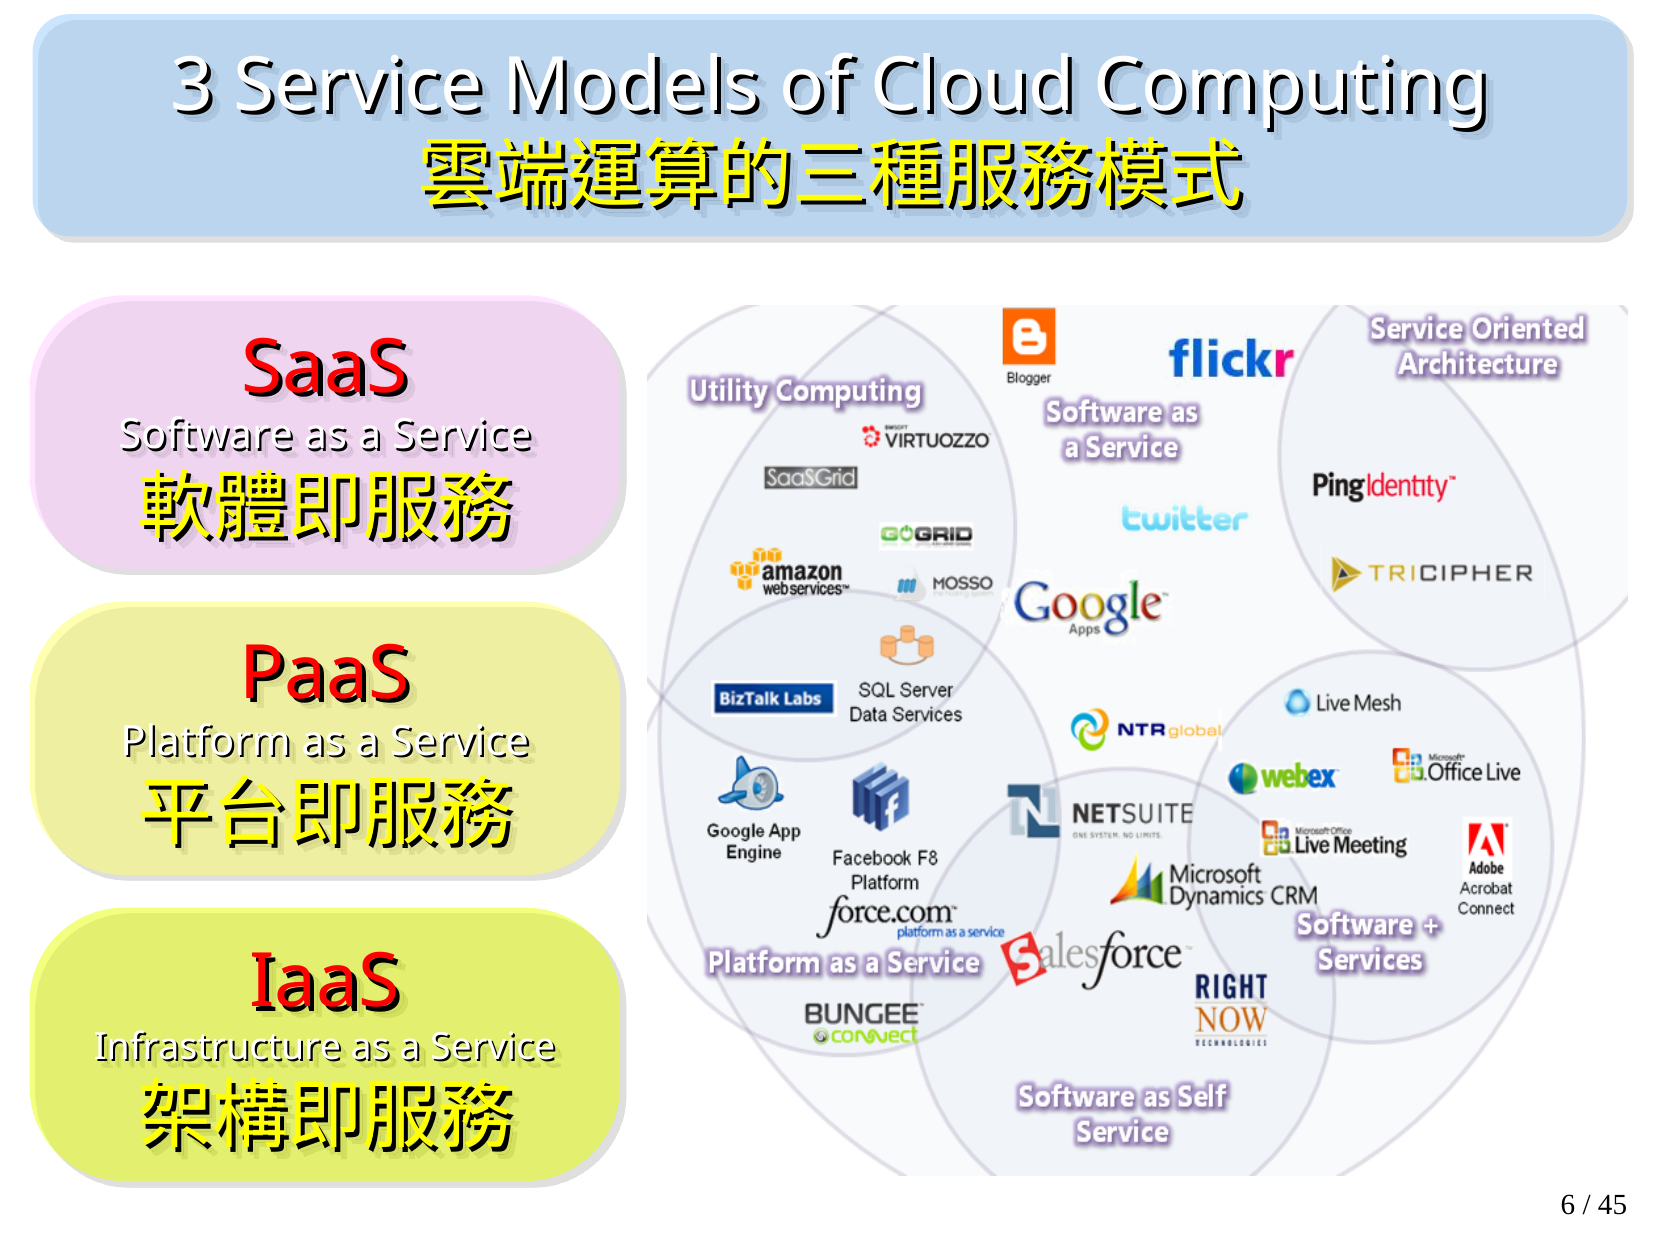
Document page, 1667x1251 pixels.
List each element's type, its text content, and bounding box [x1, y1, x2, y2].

picture [647, 305, 1628, 1176]
text_box PaaS Platform as a Service 平台即服務 [29, 601, 621, 875]
text_box 3 Service Models of Cloud Computing 雲端運算的三種服務模式 [32, 14, 1628, 237]
text_box SaaS Software as a Service 軟體即服務 [29, 295, 621, 569]
text_box IaaS Infrastructure as a Service 架構即服務 [29, 907, 621, 1182]
